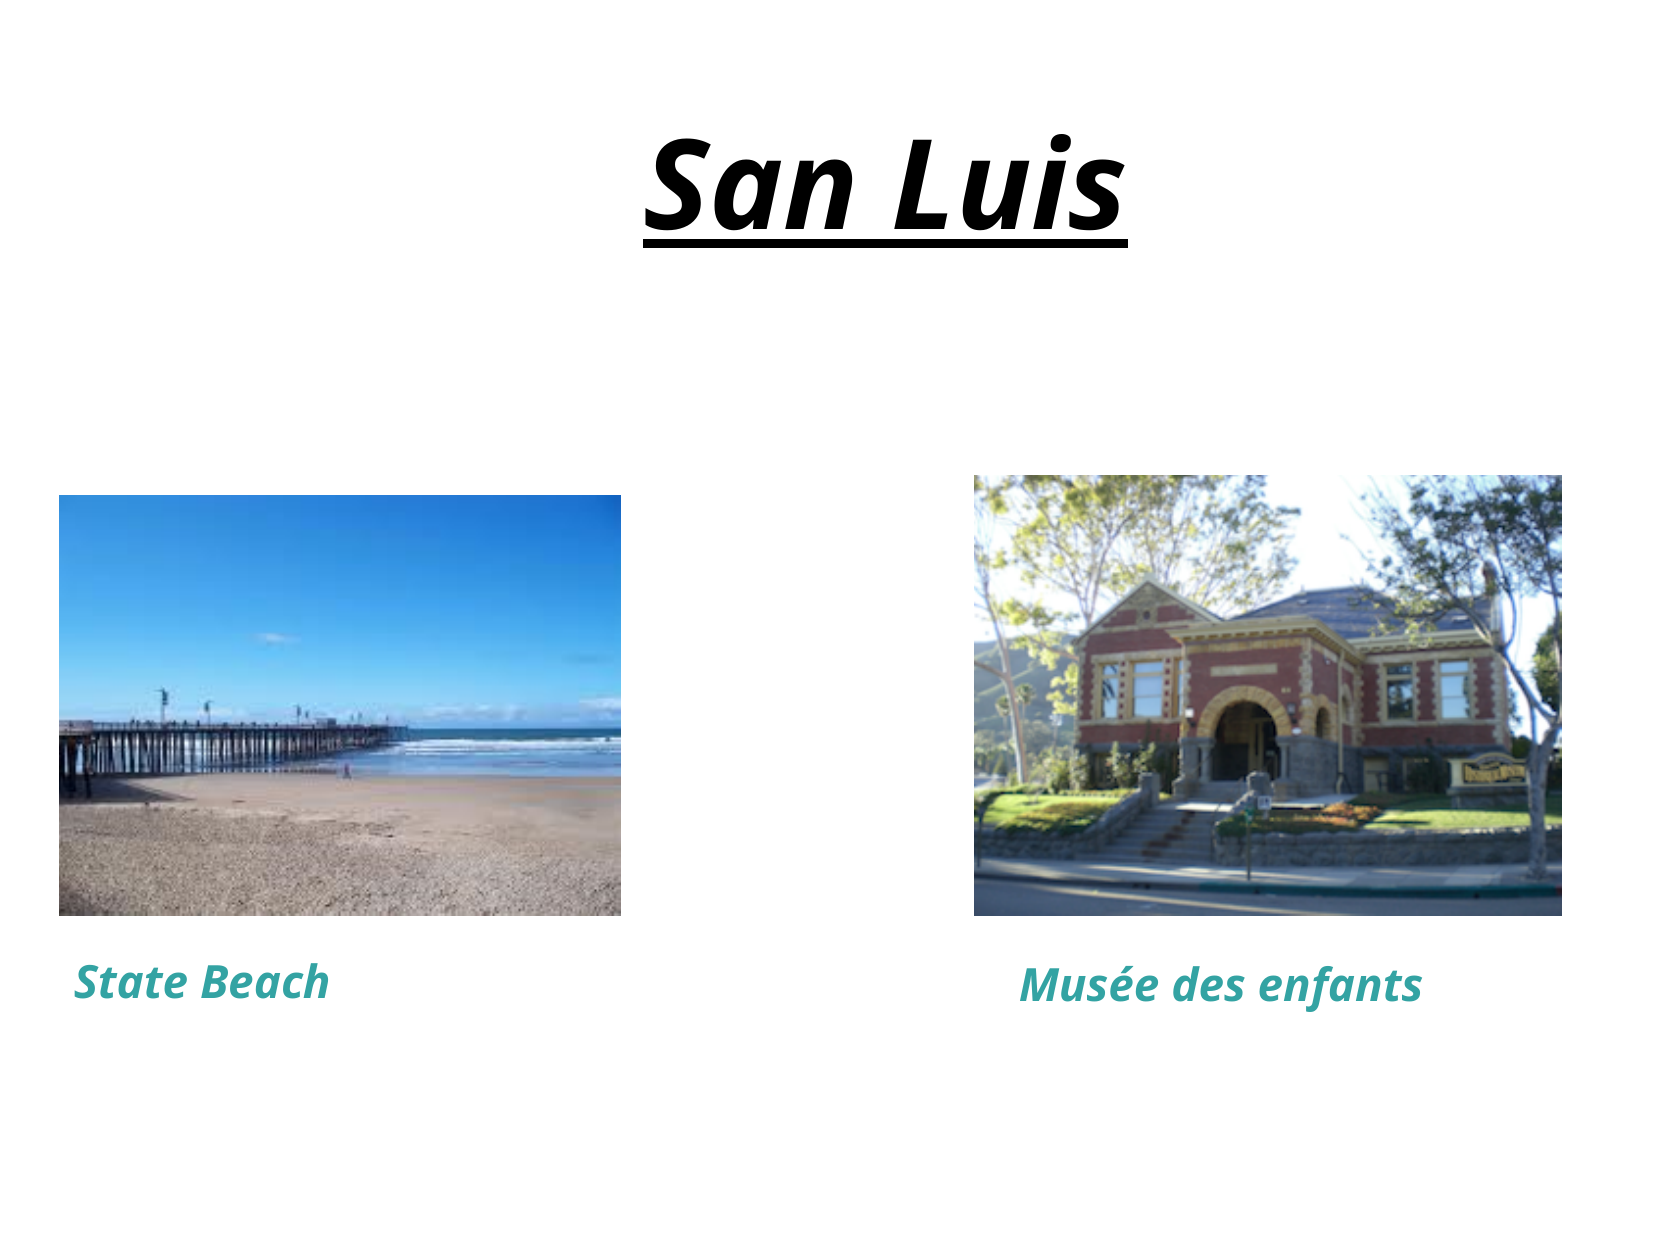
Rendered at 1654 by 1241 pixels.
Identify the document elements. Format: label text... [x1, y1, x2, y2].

text_box State Beach [59, 942, 768, 1063]
text_box Musée des enfants [1003, 944, 1565, 1024]
picture [59, 495, 621, 916]
text_box San Luis [206, 88, 1565, 278]
picture [974, 475, 1562, 916]
